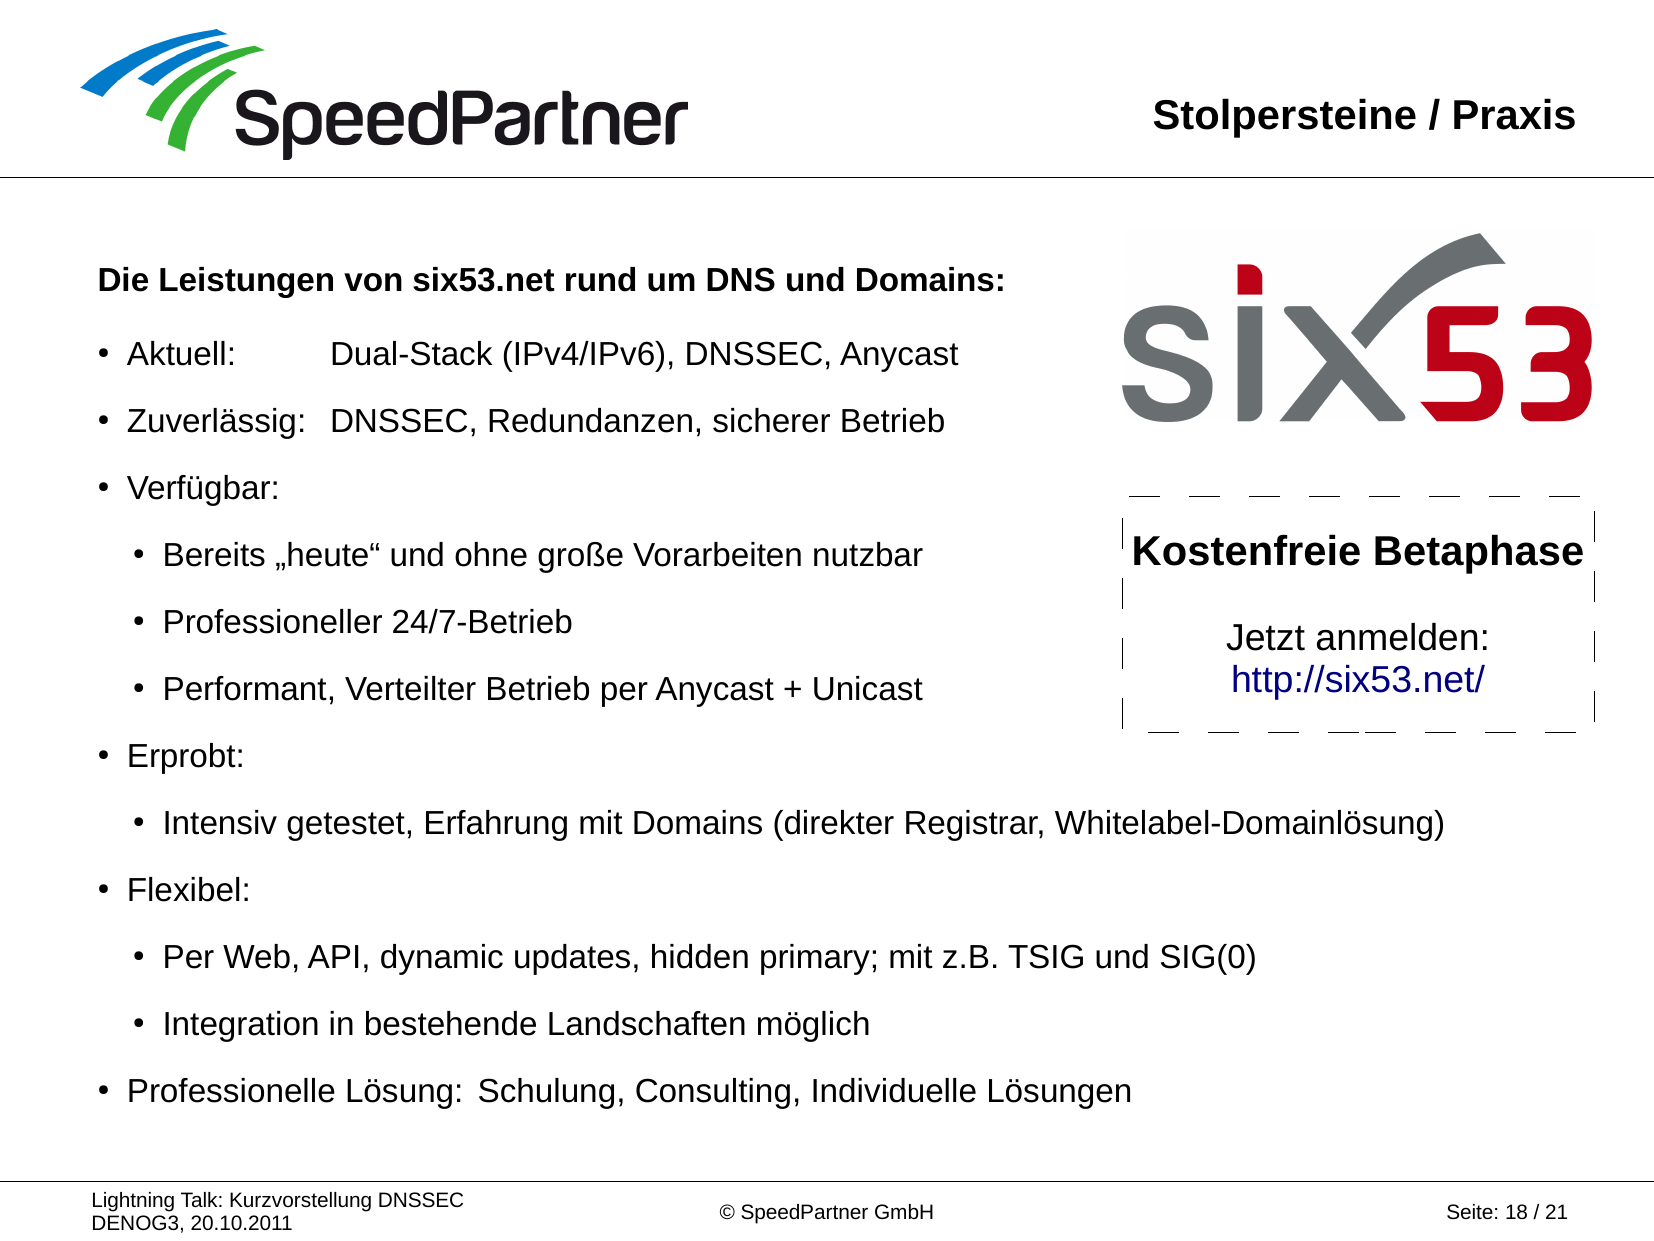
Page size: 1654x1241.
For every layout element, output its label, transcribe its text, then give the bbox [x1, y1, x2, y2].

text_box Kostenfreie Betaphase Jetzt anmelden: http://six53.net/ [1122, 496, 1595, 733]
picture [80, 29, 688, 160]
picture [1122, 230, 1595, 422]
title Stolpersteine / Praxis [590, 70, 1577, 160]
text_box Die Leistungen von six53.net rund um DNS und Domains: Aktuell: Dual-Stack (IPv4/IPv6), DNSSEC, Anycast Zuverlässig: DNSSEC, Redundanzen, sicherer Betrieb Verfügbar: Bereits „heute“ und ohne große Vorarbeiten nutzbar Professioneller 24/7-Betrieb Performant, Verteilter Betrieb per Anycast + Unicast Erprobt: Intensiv getestet, Erfahrung mit Domains (direkter Registrar, Whitelabel-Domainlösung) Flexibel: Per Web, API, dynamic updates, hidden primary; mit z.B. TSIG und SIG(0) Integration in bestehende Landschaften möglich Professionelle Lösung: Schulung, Consulting, Individuelle Lösungen [82, 253, 1565, 1151]
